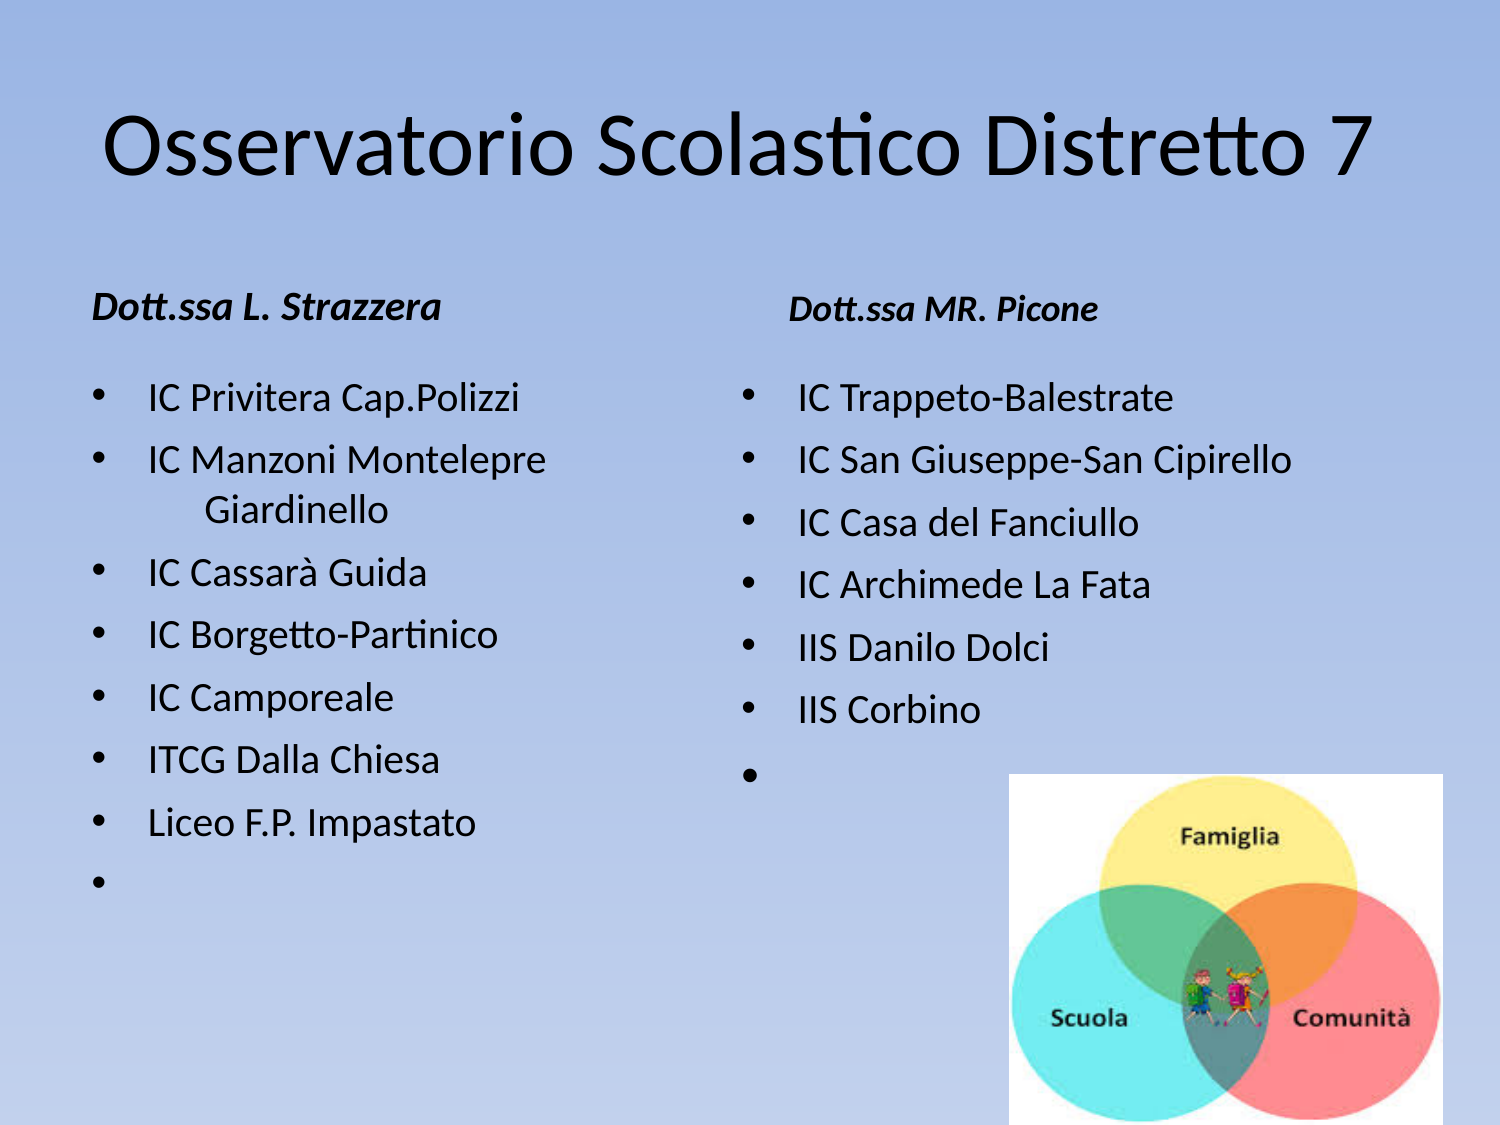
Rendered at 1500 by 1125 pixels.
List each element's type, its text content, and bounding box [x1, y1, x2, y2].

list IC Privitera Cap.Polizzi IC Manzoni Montelepre Giardinello IC Cassarà Guida IC Borgetto-Partinico IC Camporeale ITCG Dalla Chiesa Liceo F.P. Impastato [76, 361, 726, 1010]
list IC Trappeto-Balestrate IC San Giuseppe-San Cipirello IC Casa del Fanciullo IC Archimede La Fata IIS Danilo Dolci IIS Corbino [726, 361, 1465, 1010]
title Osservatorio Scolastico Distretto 7 [75, 45, 1426, 233]
picture [1009, 774, 1443, 1125]
list Dott.ssa L. Strazzera [76, 231, 740, 337]
list Dott.ssa MR. Picone [773, 231, 1437, 337]
